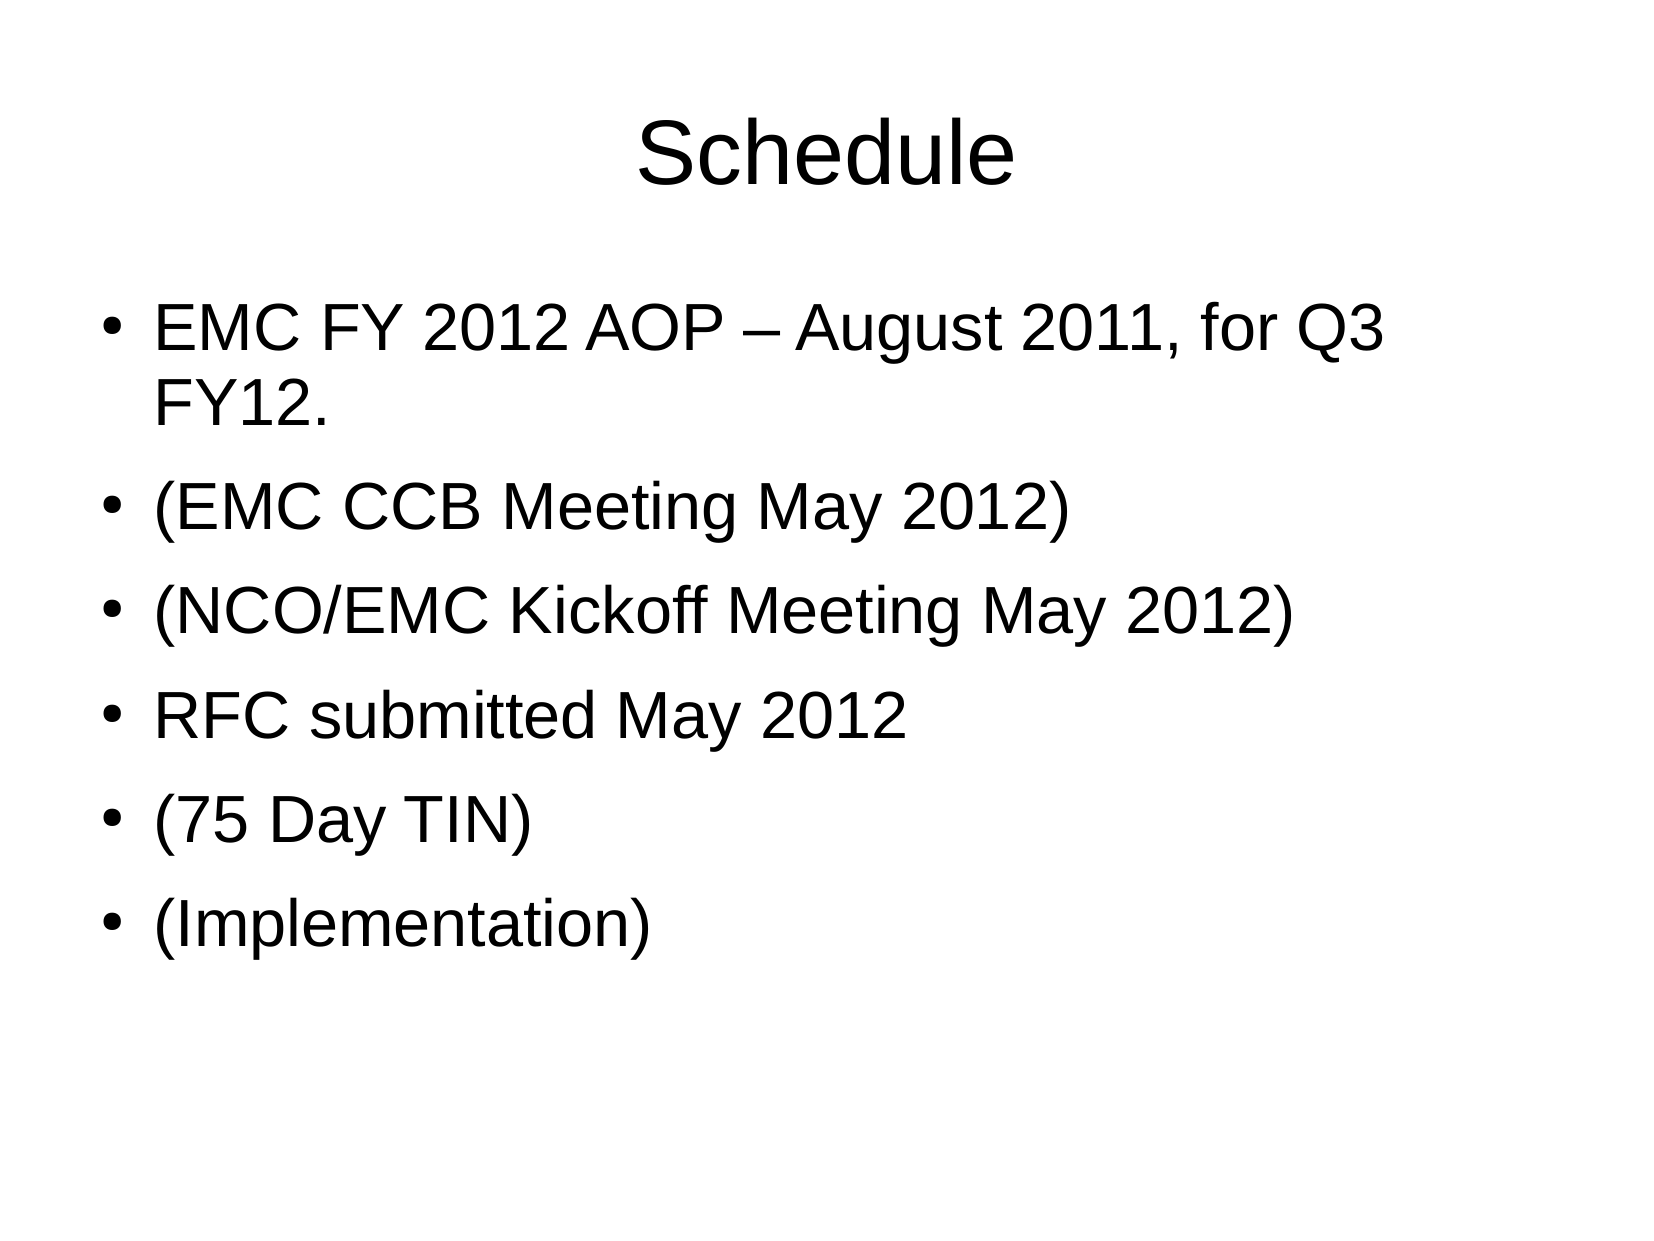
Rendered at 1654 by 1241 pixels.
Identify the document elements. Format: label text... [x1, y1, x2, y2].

list EMC FY 2012 AOP – August 2011, for Q3 FY12. (EMC CCB Meeting May 2012) (NCO/EMC Kickoff Meeting May 2012) RFC submitted May 2012 (75 Day TIN) (Implementation) [82, 290, 1571, 1094]
title Schedule [82, 56, 1571, 250]
